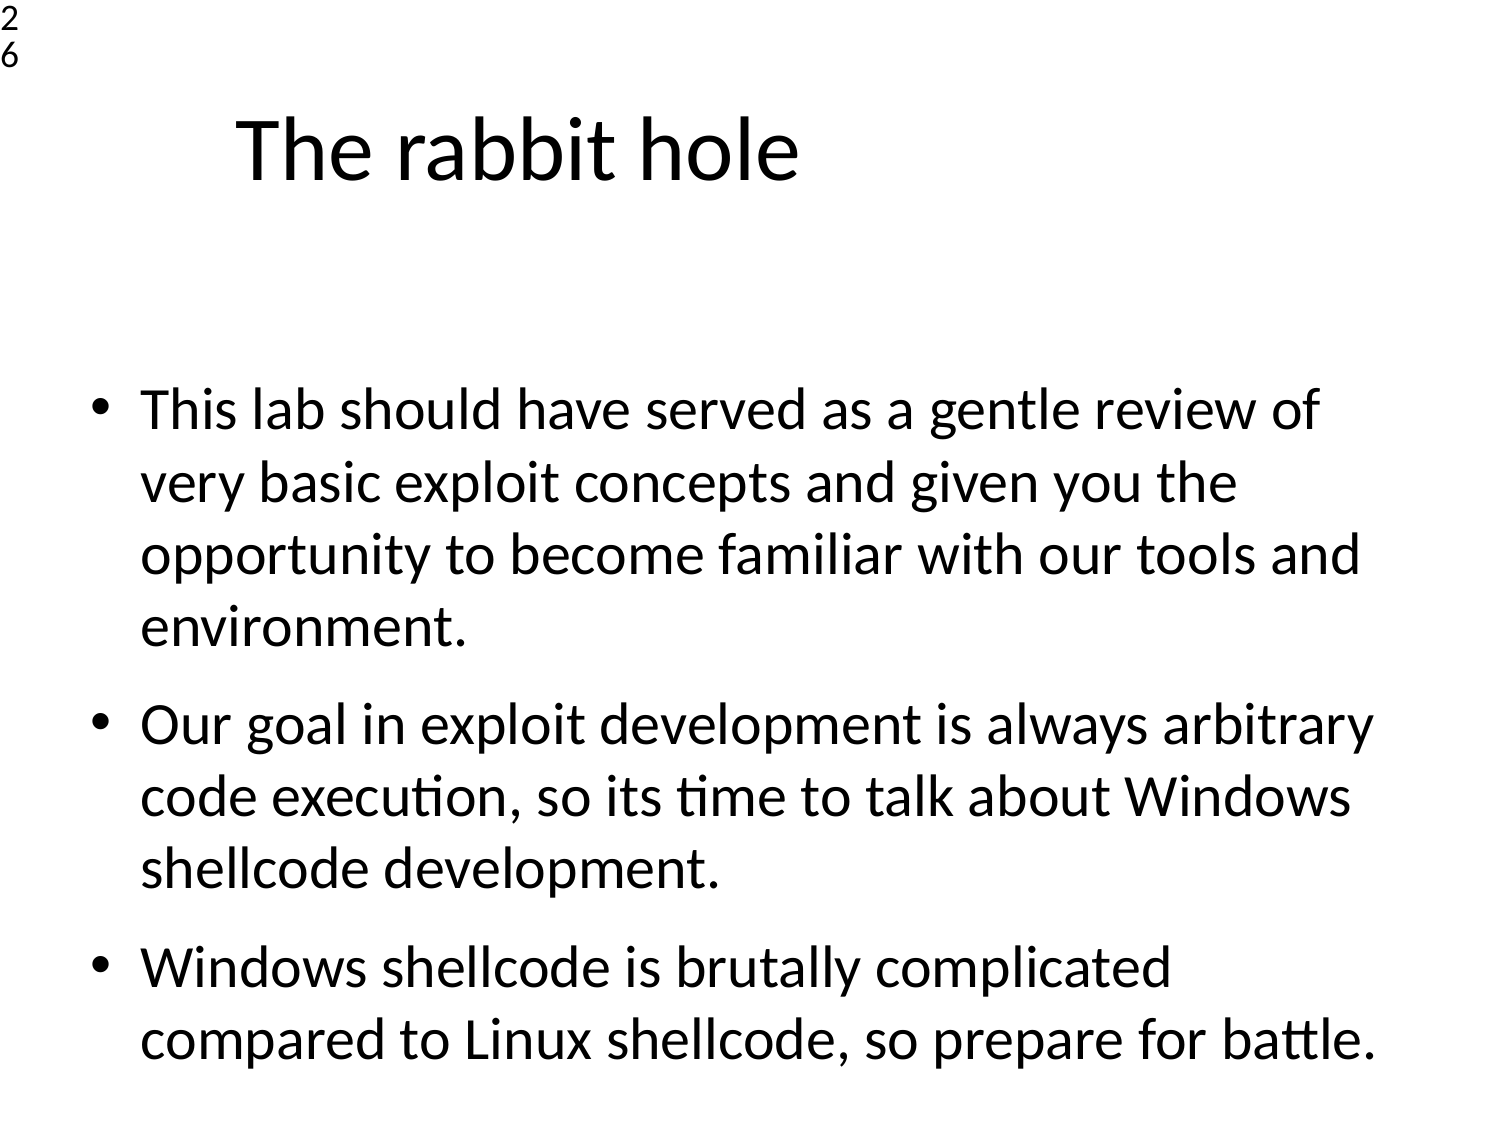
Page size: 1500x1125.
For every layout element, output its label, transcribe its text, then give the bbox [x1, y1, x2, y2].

title The rabbit hole [12, 50, 1025, 238]
list This lab should have served as a gentle review of very basic exploit concepts and given you the opportunity to become familiar with our tools and environment. Our goal in exploit development is always arbitrary code execution, so its time to talk about Windows shellcode development. Windows shellcode is brutally complicated compared to Linux shellcode, so prepare for battle. [75, 362, 1438, 1088]
